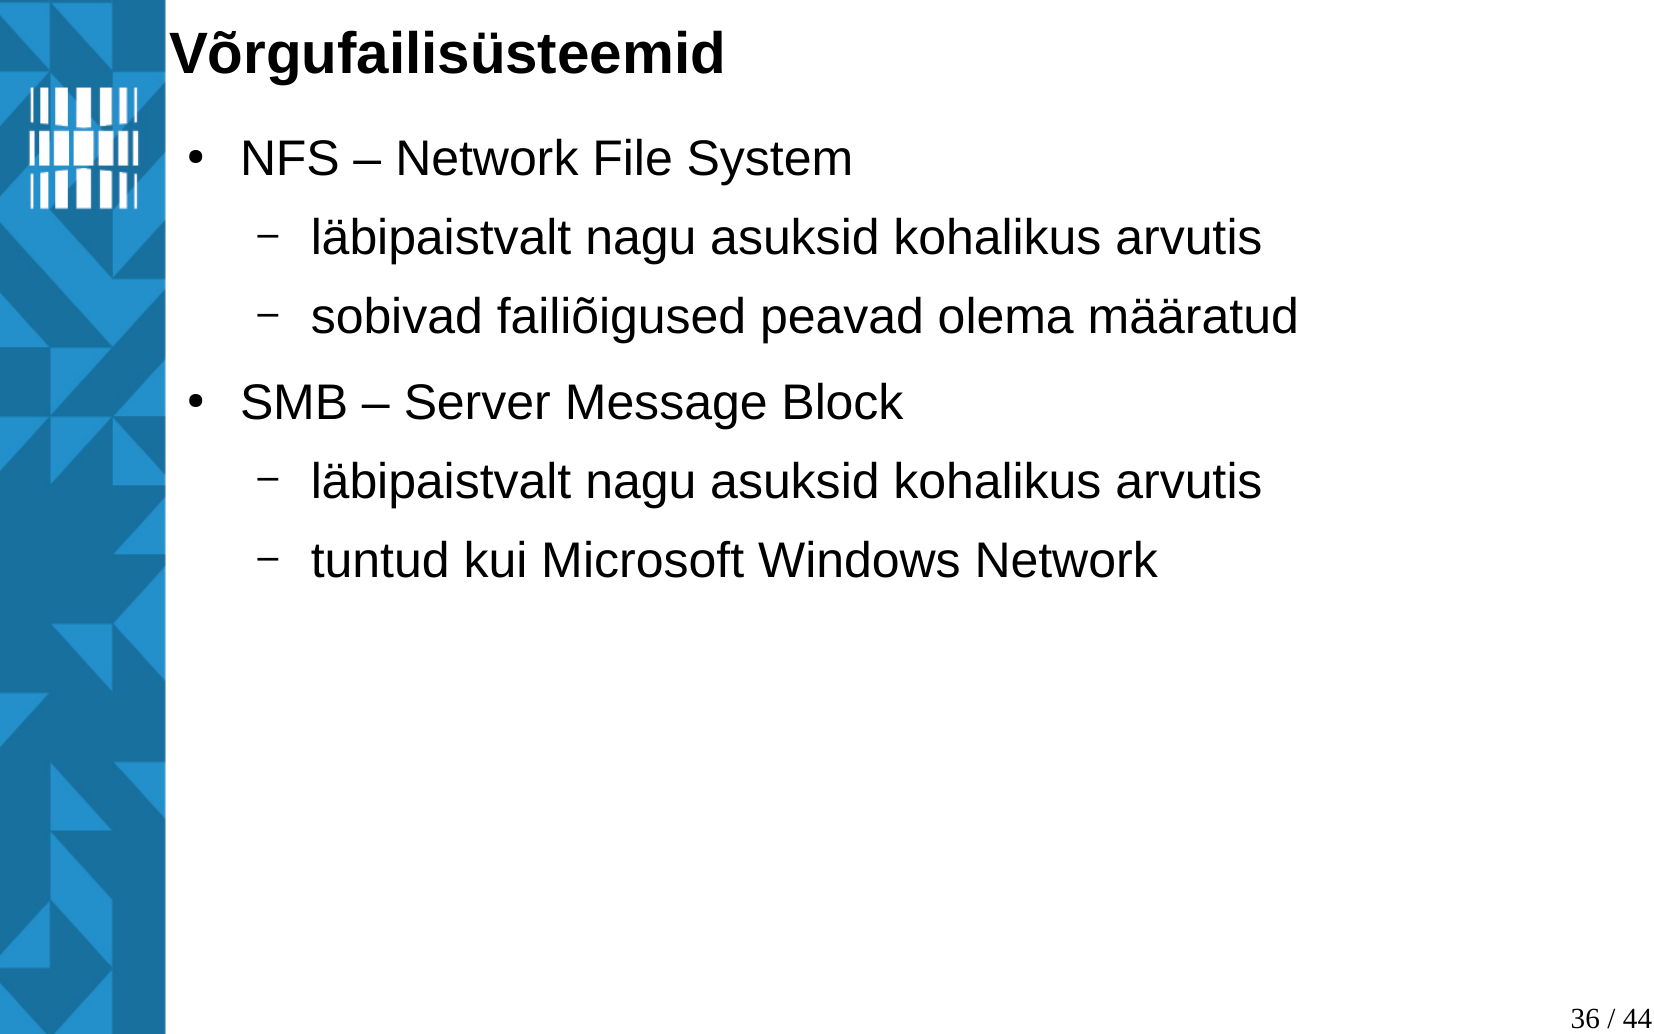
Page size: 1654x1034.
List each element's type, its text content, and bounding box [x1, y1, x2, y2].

list NFS – Network File System läbipaistvalt nagu asuksid kohalikus arvutis sobivad failiõigused peavad olema määratud SMB – Server Message Block läbipaistvalt nagu asuksid kohalikus arvutis tuntud kui Microsoft Windows Network [169, 129, 1630, 997]
title Võrgufailisüsteemid [169, 11, 1571, 95]
